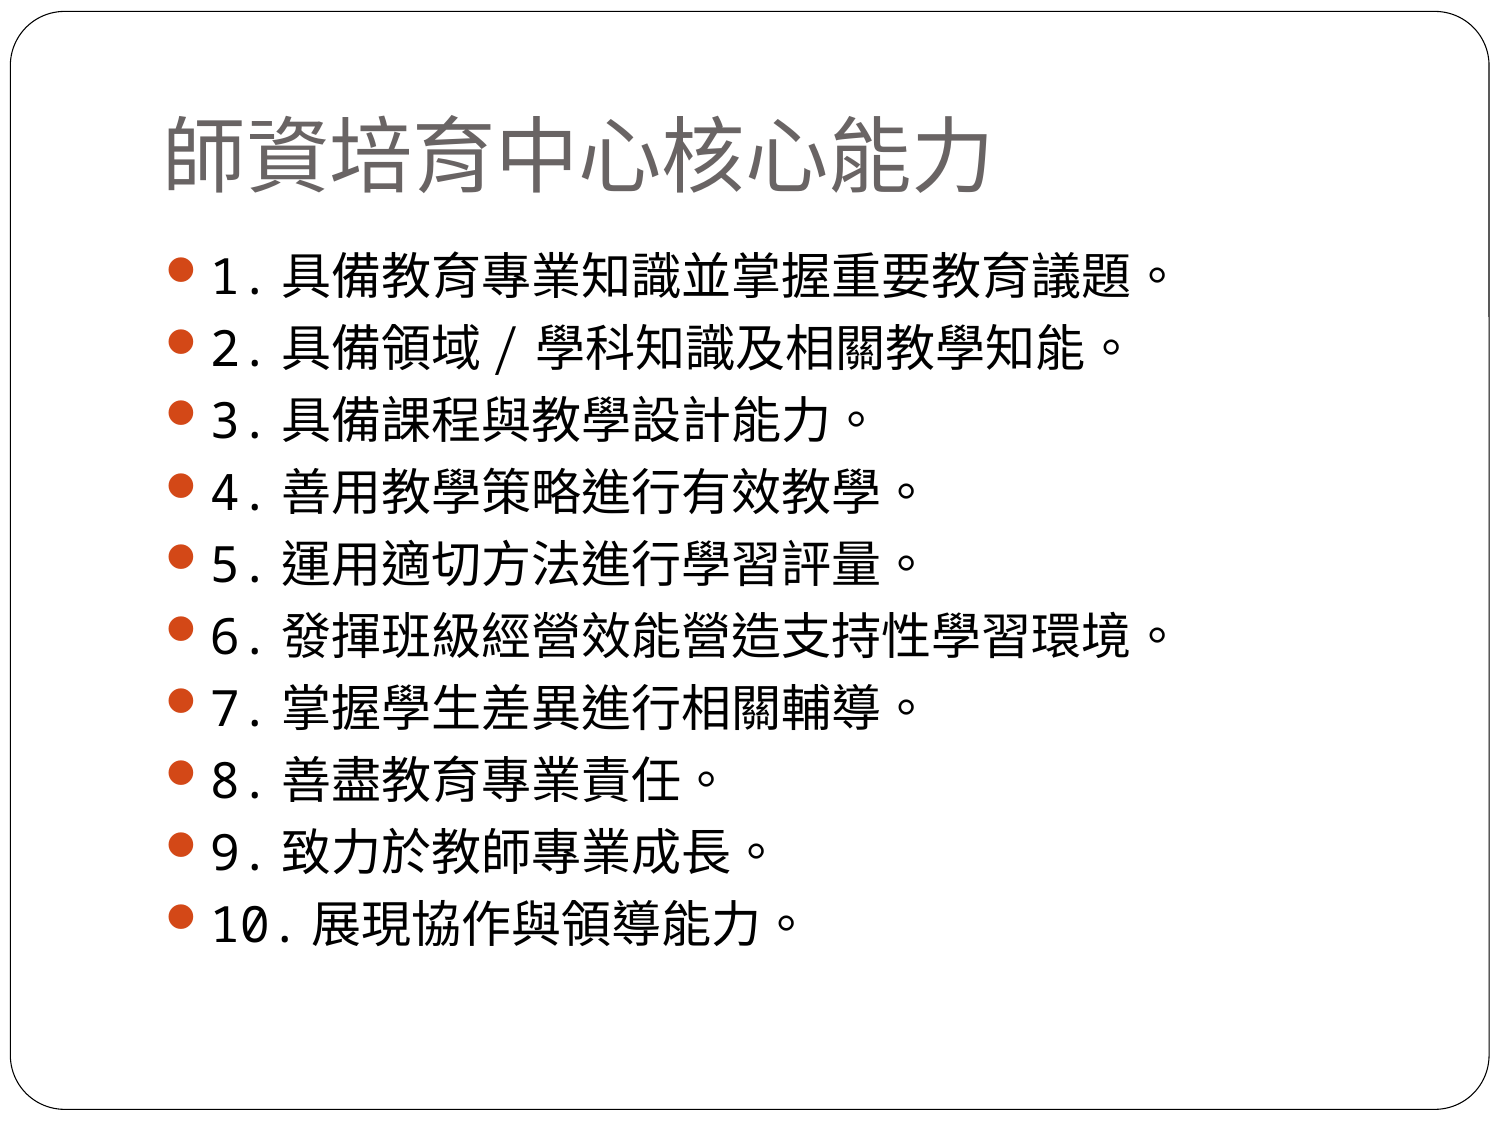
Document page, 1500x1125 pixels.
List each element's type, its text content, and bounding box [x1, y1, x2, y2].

title 師資培育中心核心能力 [147, 30, 1423, 219]
list 1.具備教育專業知識並掌握重要教育議題。 2.具備領域/學科知識及相關教學知能。 3.具備課程與教學設計能力。 4.善用教學策略進行有效教學。 5.運用適切方法進行學習評量。 6.發揮班級經營效能營造支持性學習環境。 7.掌握學生差異進行相關輔導。 8.善盡教育專業責任。 9.致力於教師專業成長。 10.展現協作與領導能力。 [150, 237, 1426, 988]
